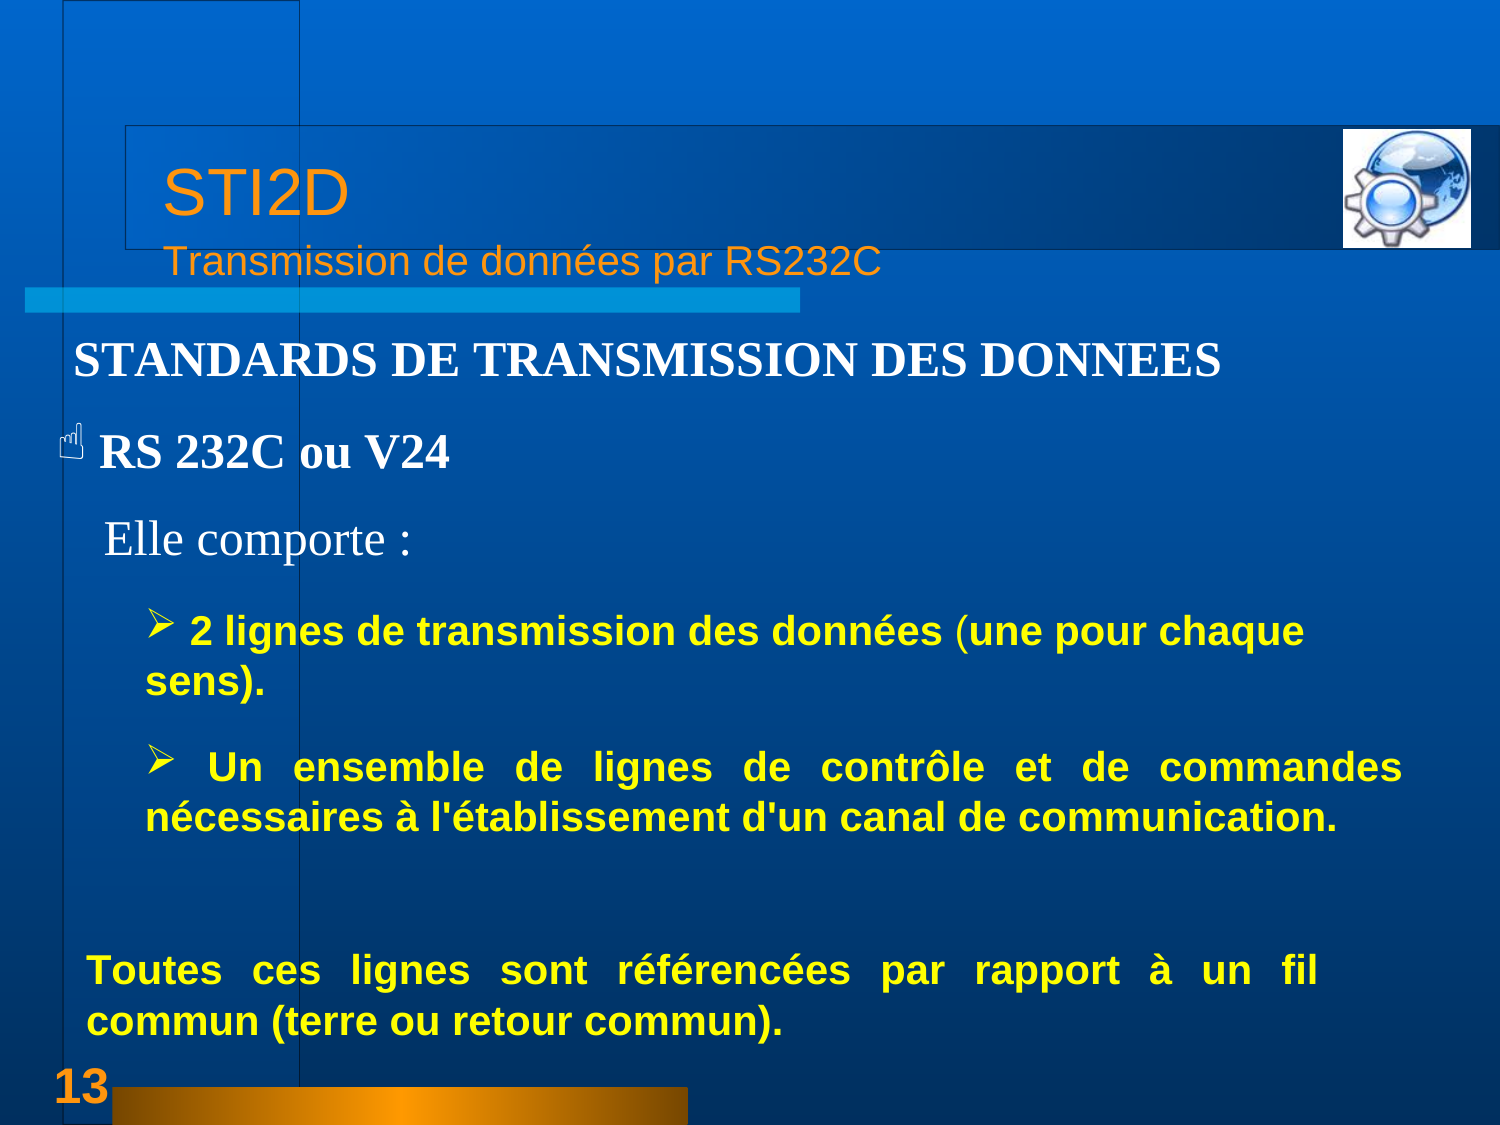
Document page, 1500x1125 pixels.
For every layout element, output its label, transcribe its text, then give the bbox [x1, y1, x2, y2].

picture [1343, 129, 1471, 248]
text_box Toutes ces lignes sont référencées par rapport à un fil commun (terre ou retour commun). [71, 935, 1334, 1052]
text_box STANDARDS DE TRANSMISSION DES DONNEES [41, 318, 1446, 395]
text_box RS 232C ou V24 [41, 410, 630, 487]
text_box 2 lignes de transmission des données (une pour chaque sens). [130, 596, 1406, 712]
text_box Elle comporte : [71, 498, 534, 574]
text_box Un ensemble de lignes de contrôle et de commandes nécessaires à l'établissement d'un canal de communication. [130, 731, 1418, 848]
